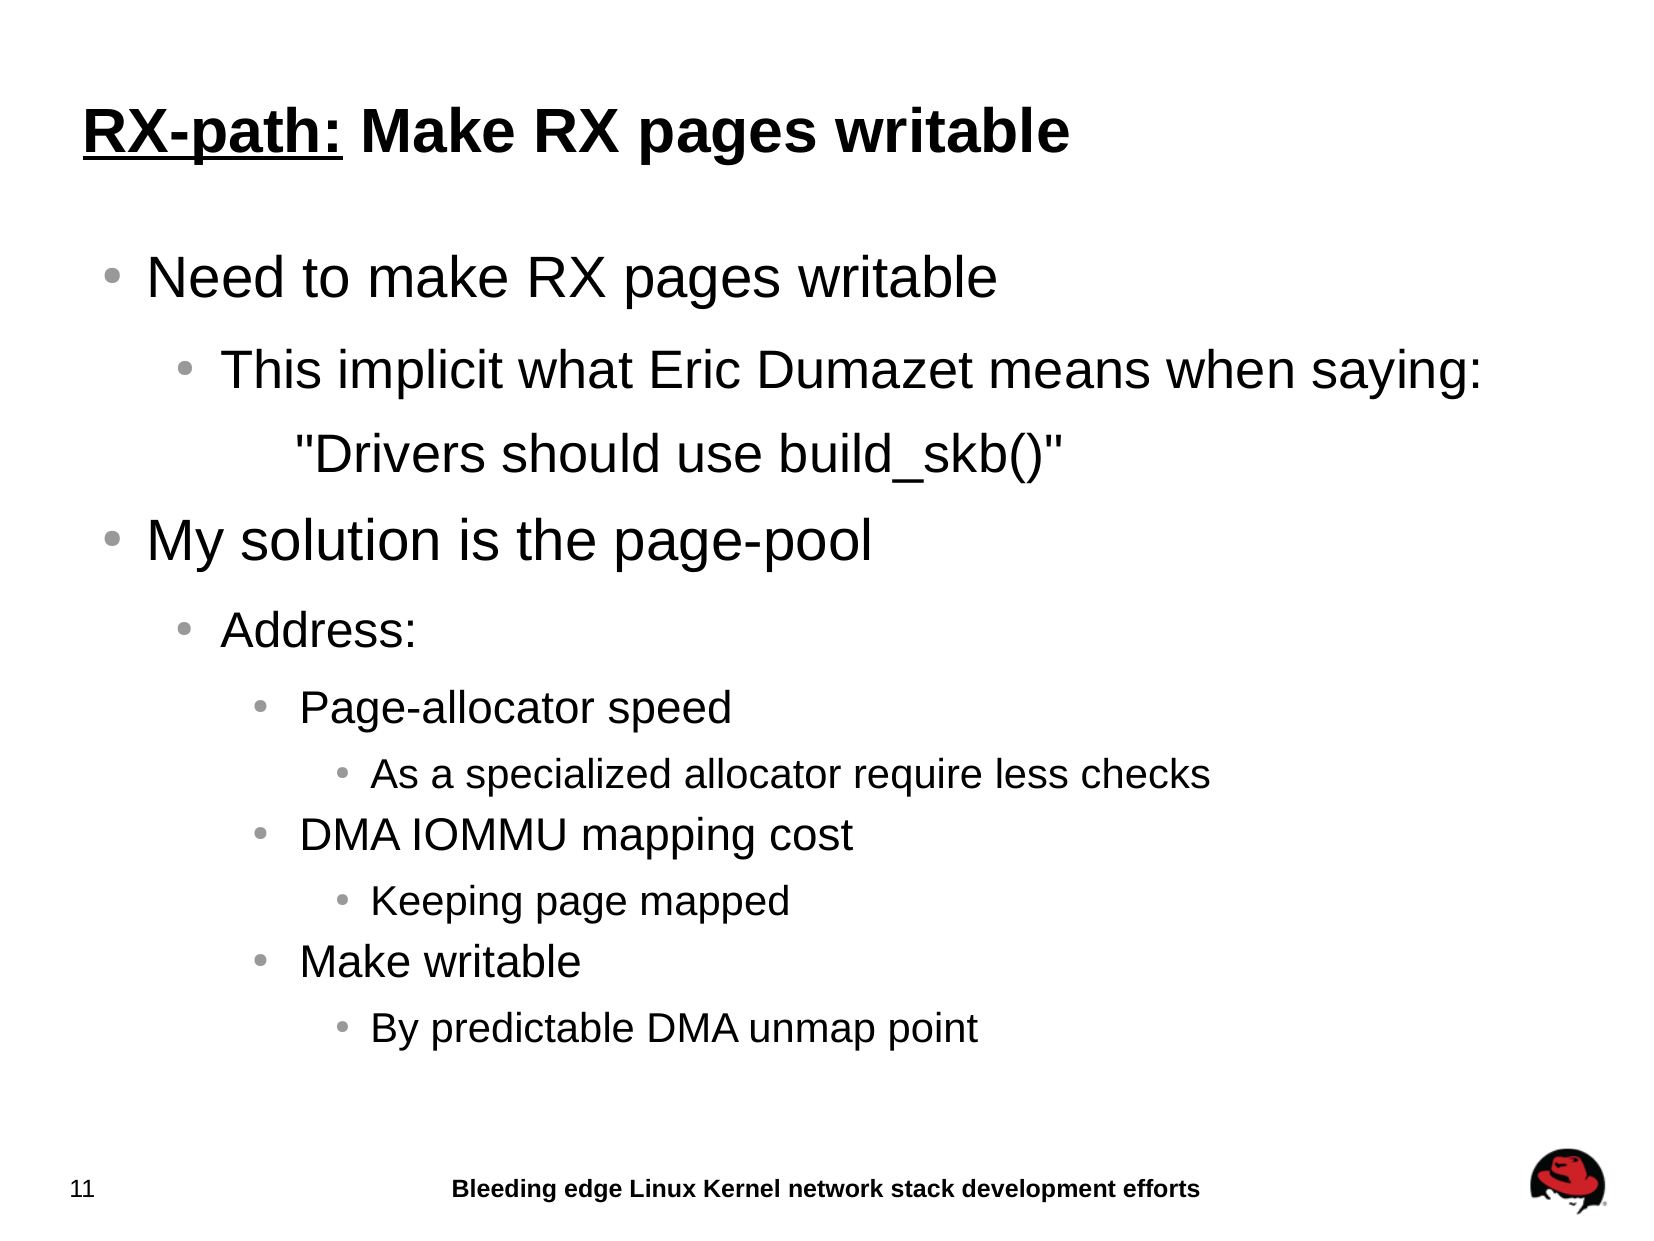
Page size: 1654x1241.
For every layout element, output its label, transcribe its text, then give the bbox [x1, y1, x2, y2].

list Need to make RX pages writable This implicit what Eric Dumazet means when saying: "Drivers should use build_skb()" My solution is the page-pool Address: Page-allocator speed As a specialized allocator require less checks DMA IOMMU mapping cost Keeping page mapped Make writable By predictable DMA unmap point [86, 244, 1576, 1052]
picture [1529, 1146, 1613, 1224]
title RX-path: Make RX pages writable [82, 37, 1571, 226]
